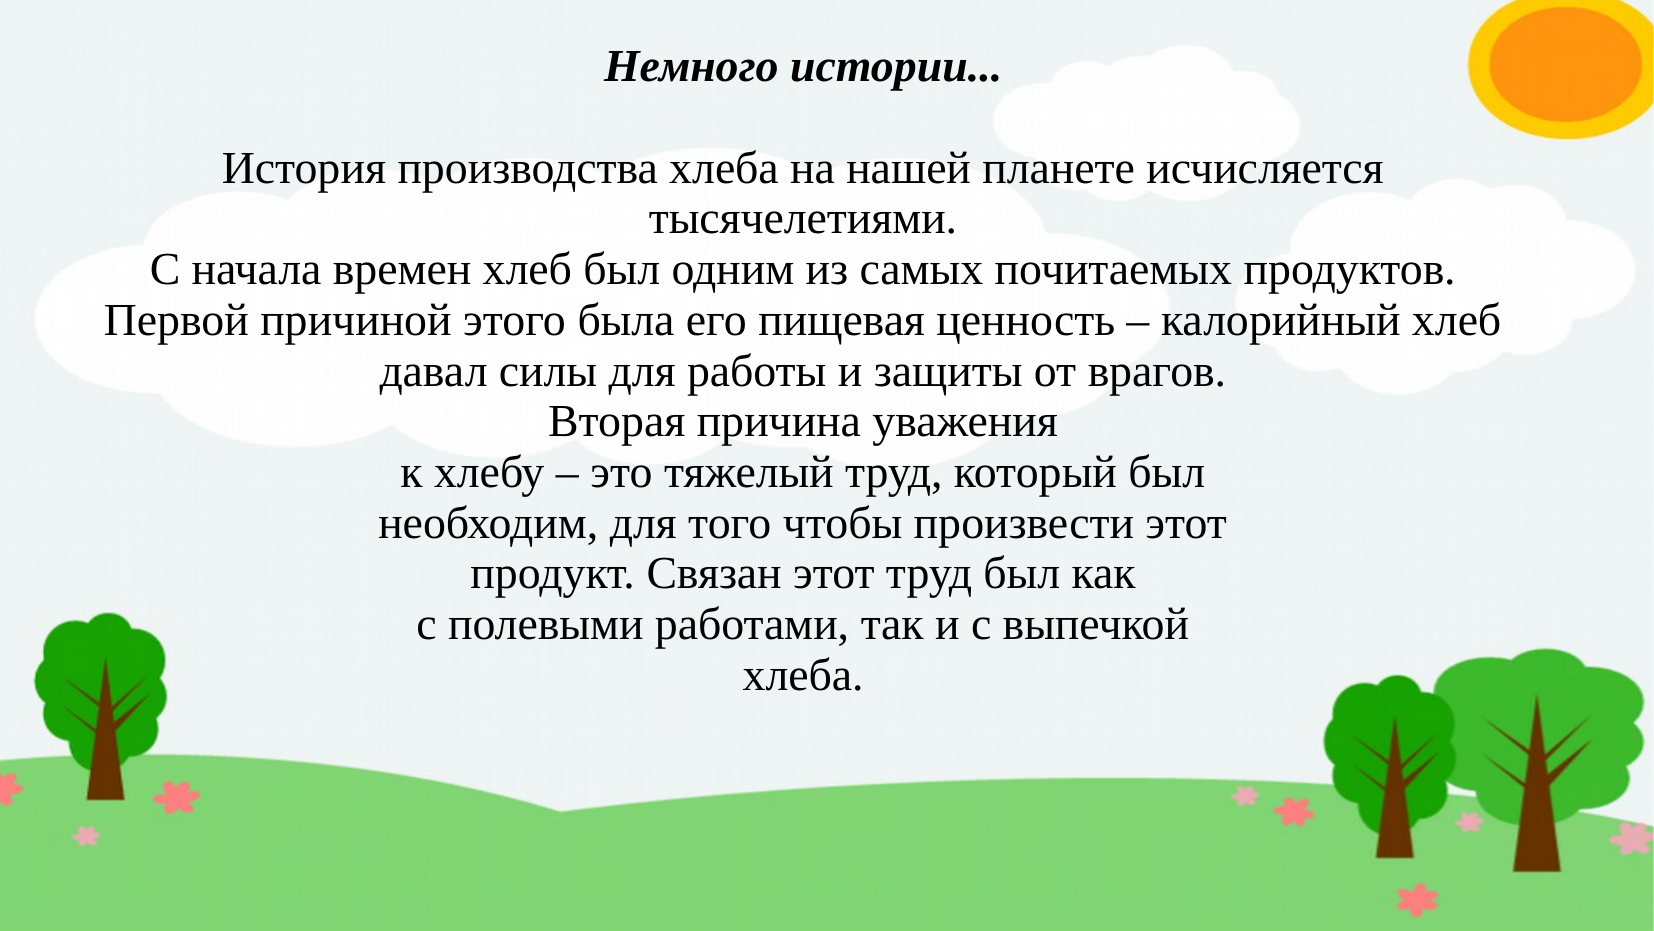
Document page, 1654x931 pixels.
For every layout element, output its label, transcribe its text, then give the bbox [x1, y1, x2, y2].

picture [0, 0, 1654, 931]
title Немного истории... История производства хлеба на нашей планете исчисляется тысячелетиями. С начала времен хлеб был одним из самых почитаемых продуктов. Первой причиной этого была его пищевая ценность – калорийный хлеб давал силы для работы и защиты от врагов. Вторая причина уважения к хлебу – это тяжелый труд, который был необходим, для того чтобы произвести этот продукт. Связан этот труд был как с полевыми работами, так и с выпечкой хлеба. [70, 0, 1536, 701]
